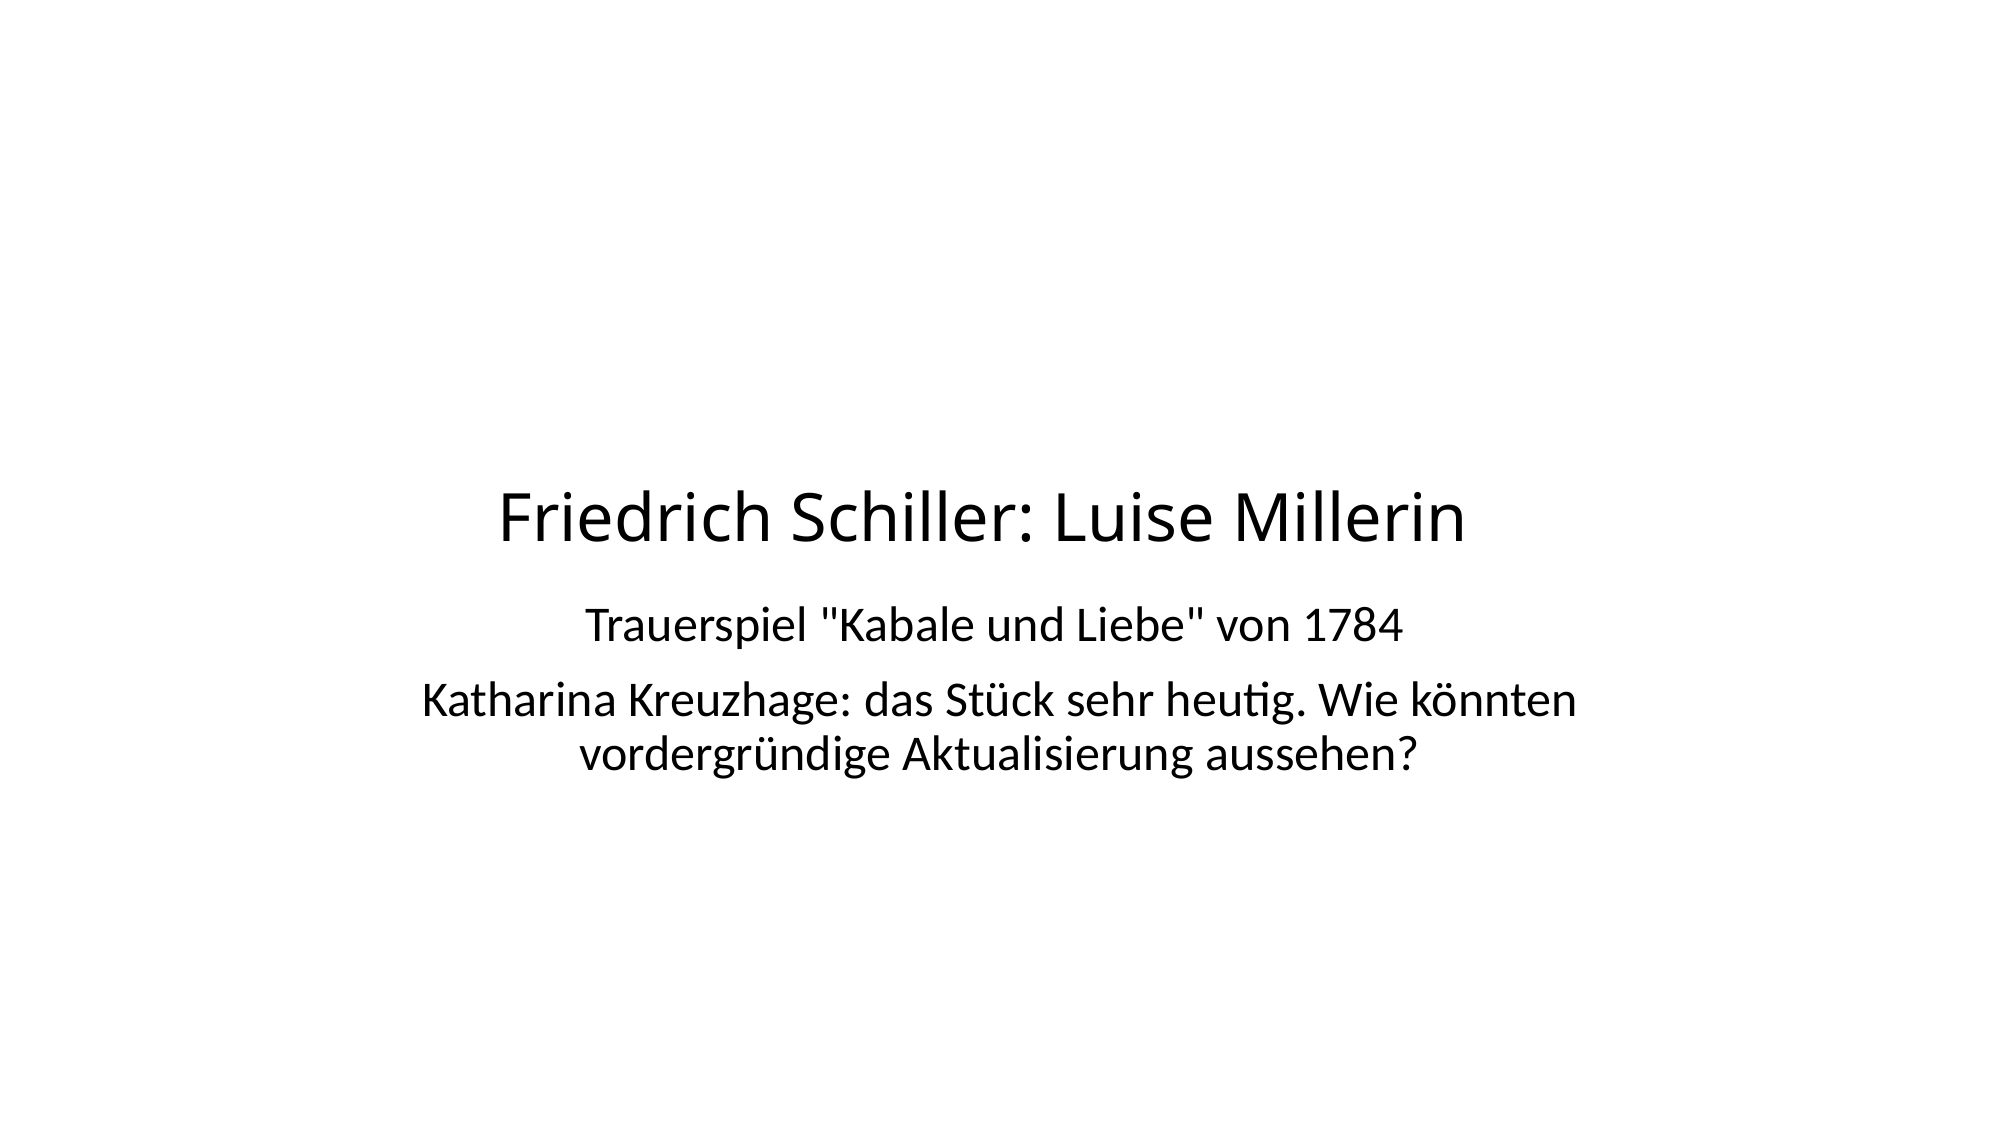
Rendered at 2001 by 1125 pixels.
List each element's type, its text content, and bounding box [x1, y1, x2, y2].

subtitle Trauerspiel "Kabale und Liebe" von 1784 Katharina Kreuzhage: das Stück sehr heutig. Wie könnten vordergründige Aktualisierung aussehen? [249, 590, 1750, 863]
title Friedrich Schiller: Luise Millerin [249, 184, 1750, 576]
